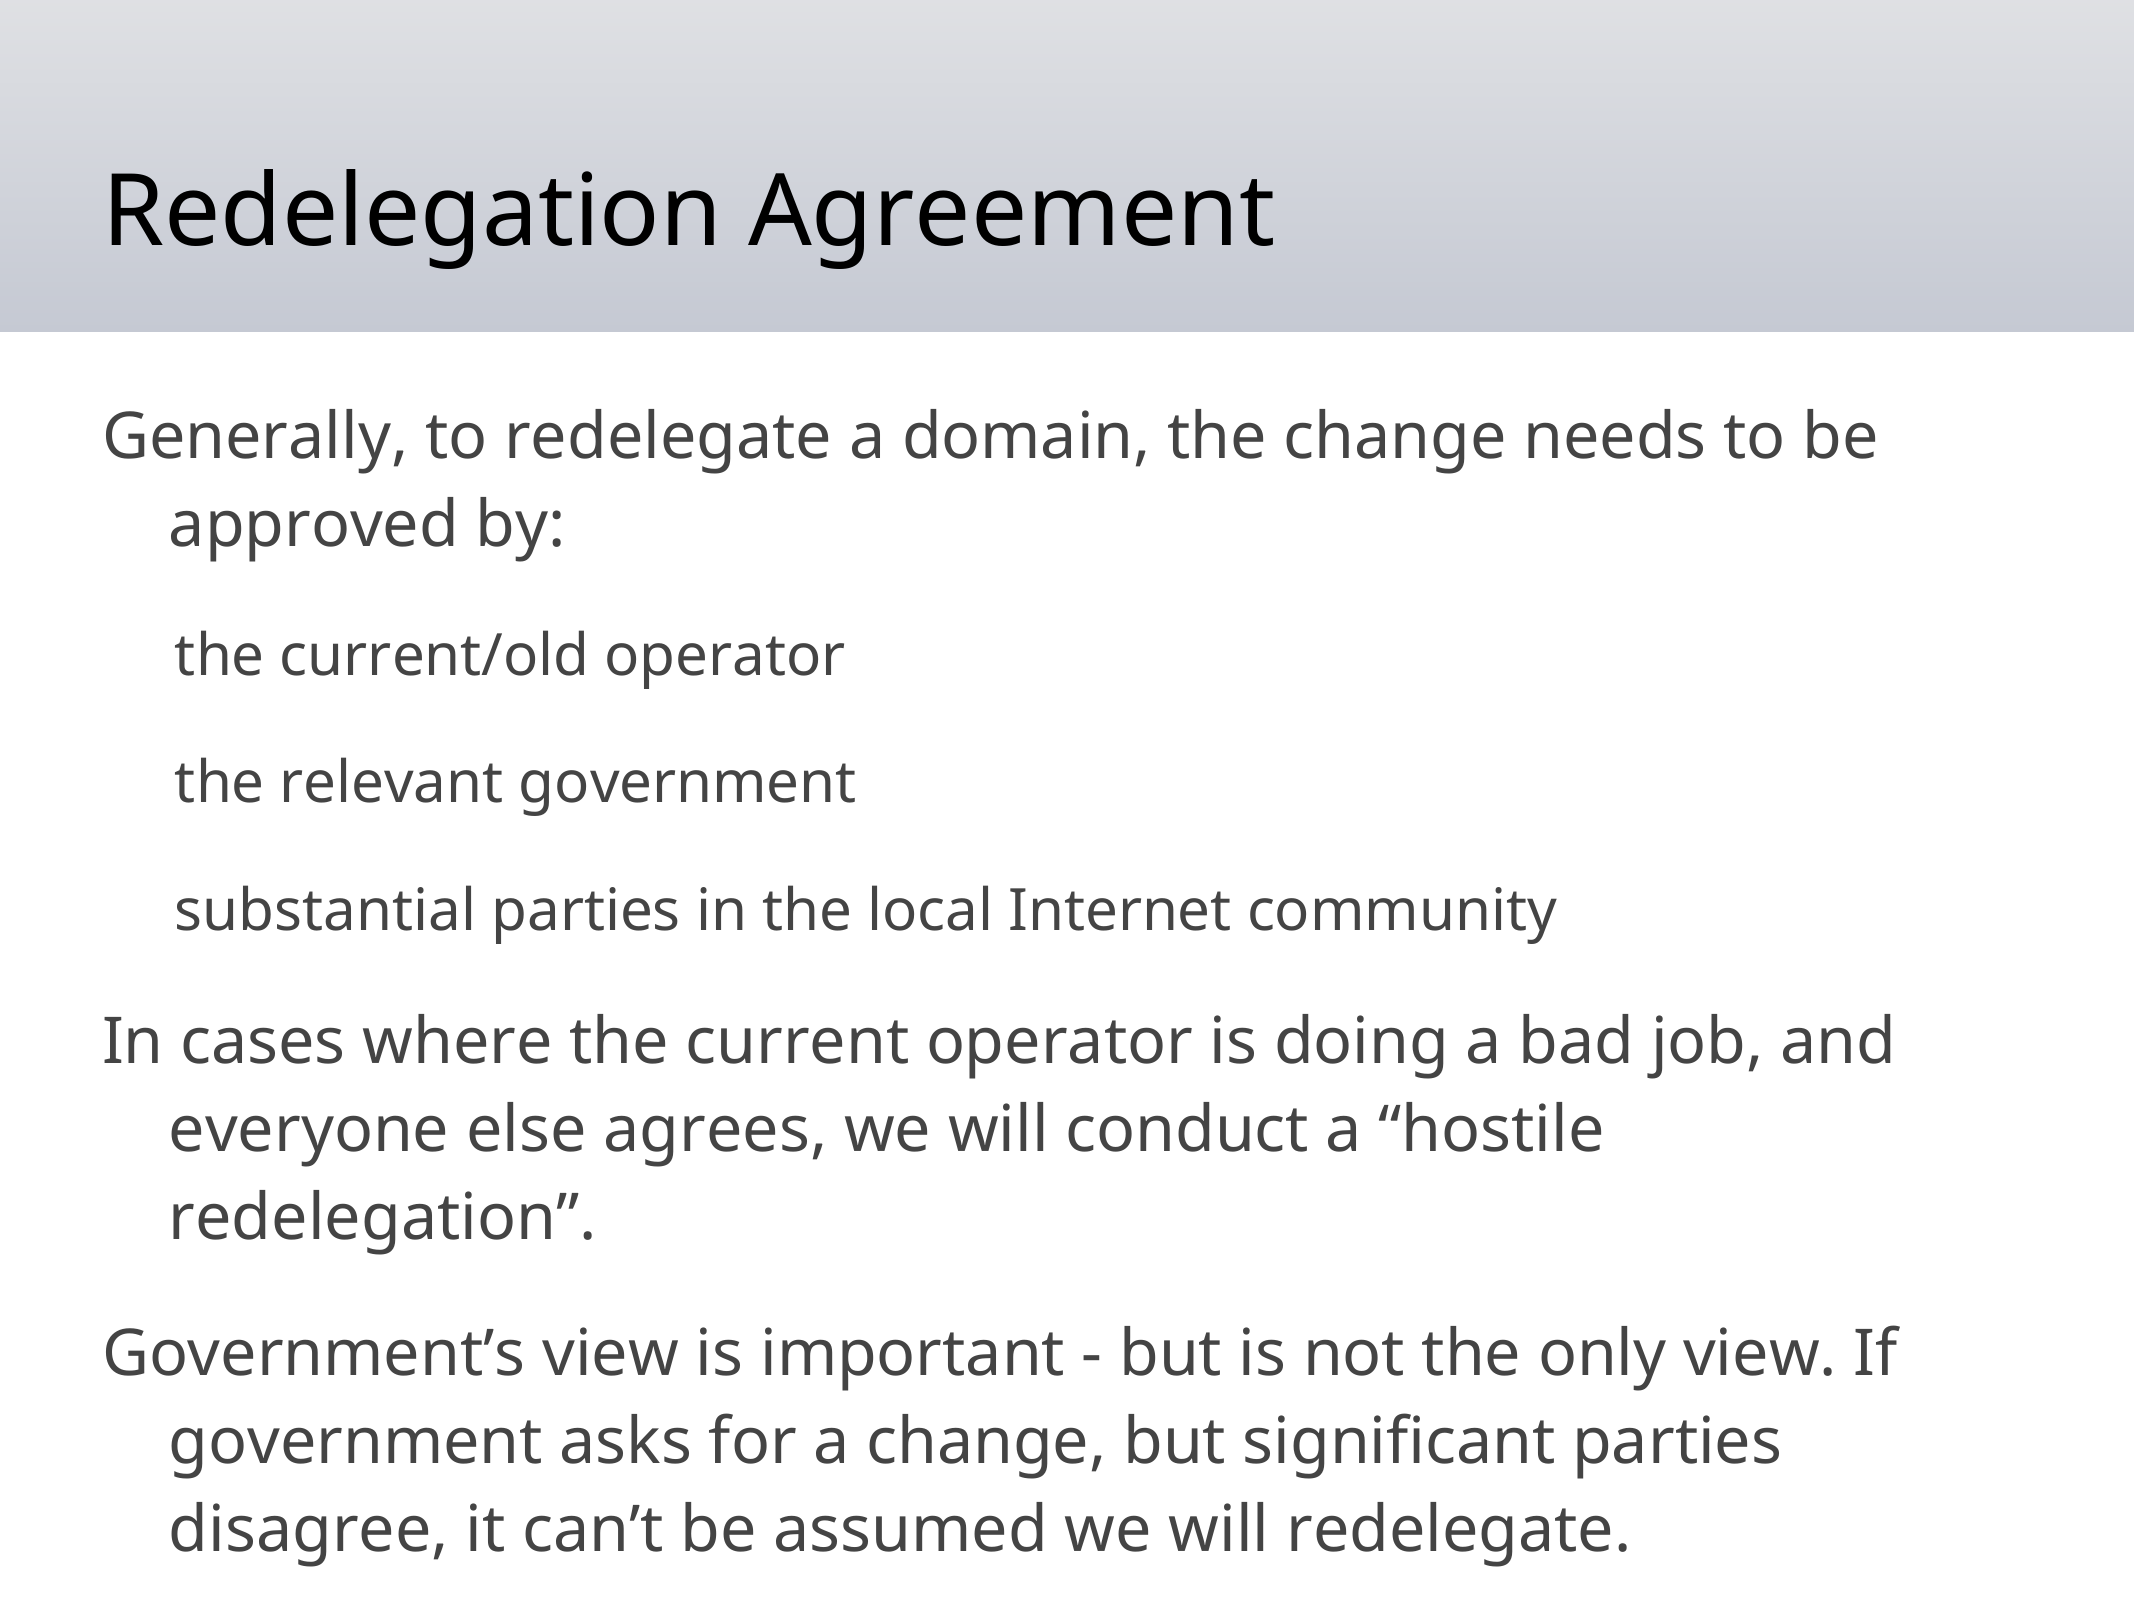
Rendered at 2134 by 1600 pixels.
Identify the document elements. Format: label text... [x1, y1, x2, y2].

text_box [0, 0, 2134, 332]
title Redelegation Agreement [93, 54, 2040, 284]
list Generally, to redelegate a domain, the change needs to be approved by: the current/old operator the relevant government substantial parties in the local Internet community In cases where the current operator is doing a bad job, and everyone else agrees, we will conduct a “hostile redelegation”. Government’s view is important - but is not the only view. If government asks for a change, but significant parties disagree, it can’t be assumed we will redelegate. [93, 381, 2040, 1468]
